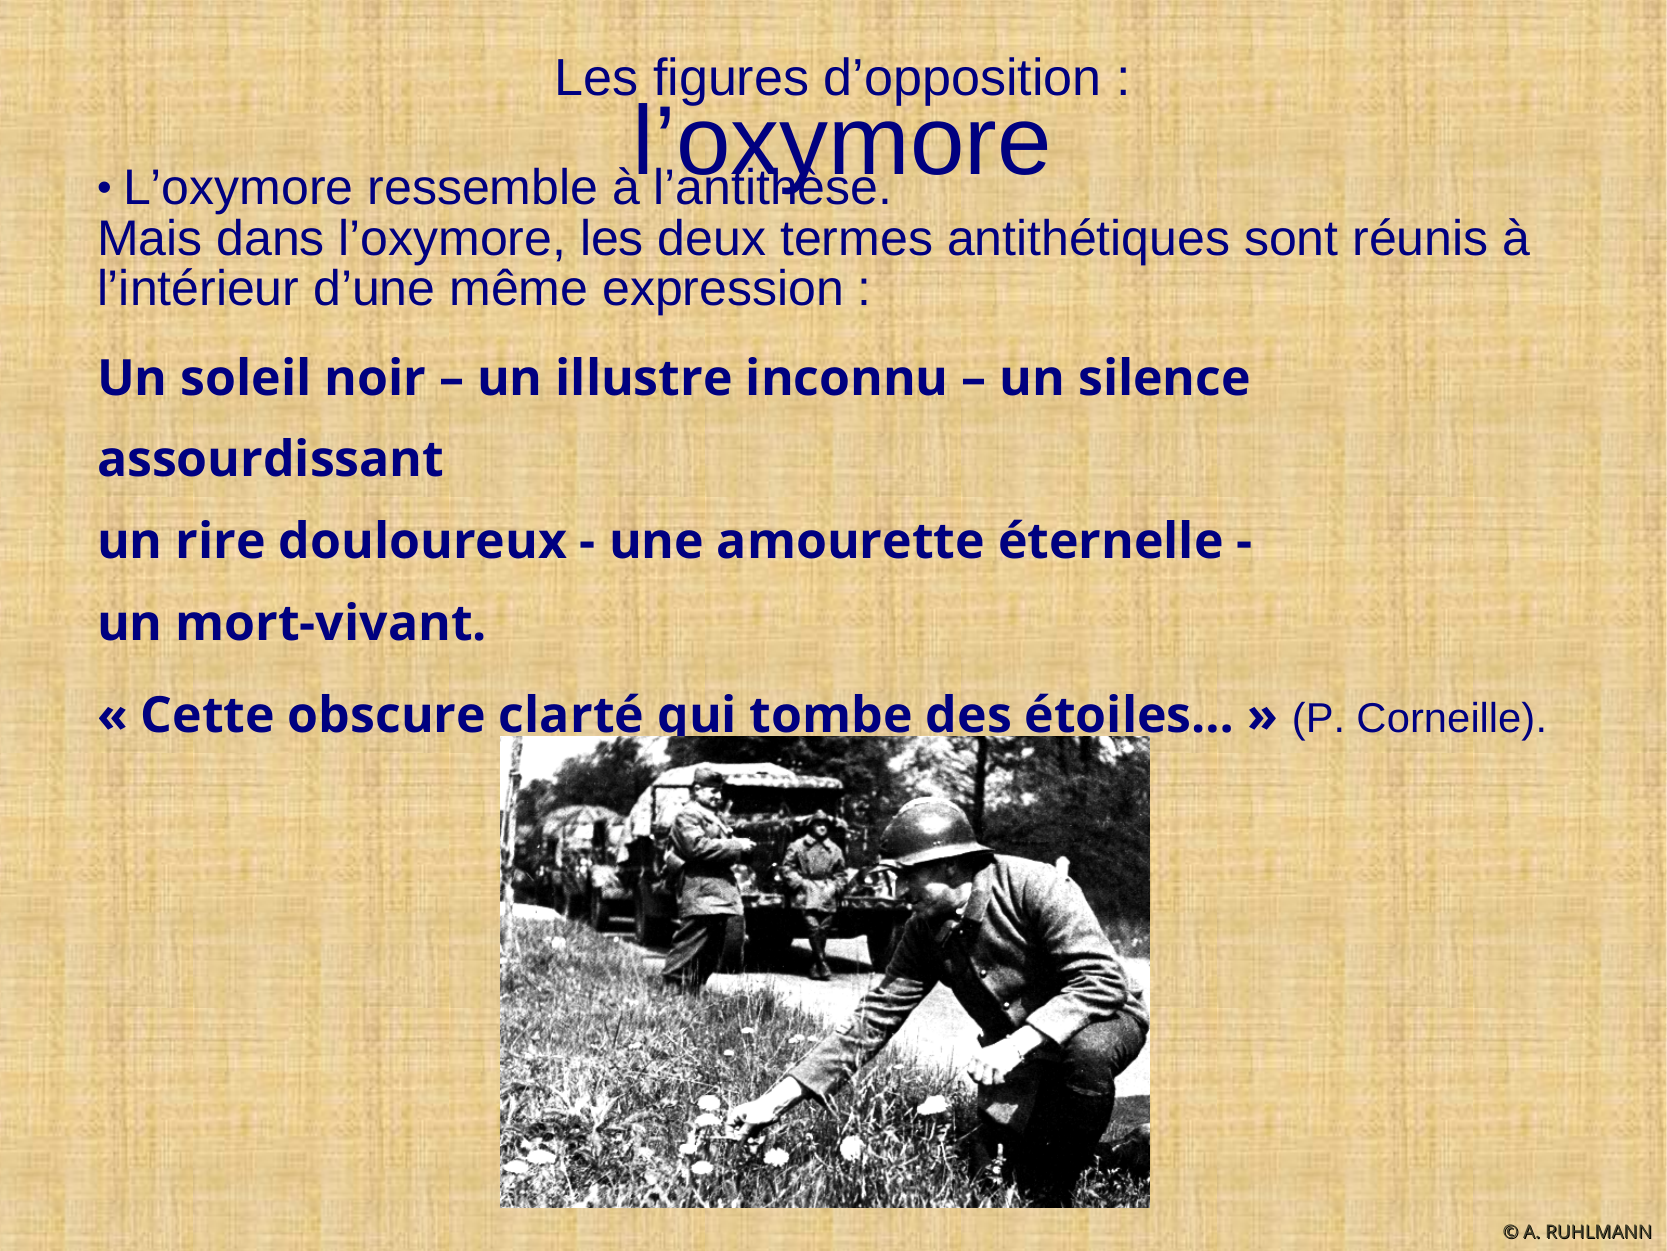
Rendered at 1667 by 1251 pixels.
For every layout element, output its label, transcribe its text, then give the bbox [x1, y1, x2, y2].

title Les figures d’opposition : l’oxymore [112, 43, 1563, 191]
text_box © A. RUHLMANN [1412, 1212, 1667, 1251]
list L’oxymore ressemble à l’antithèse. Mais dans l’oxymore, les deux termes antithétiques sont réunis à l’intérieur d’une même expression : Un soleil noir – un illustre inconnu – un silence assourdissant un rire douloureux - une amourette éternelle - un mort-vivant. « Cette obscure clarté qui tombe des étoiles… » (P. Corneille). [50, 191, 1613, 721]
picture [0, 0, 1667, 1251]
